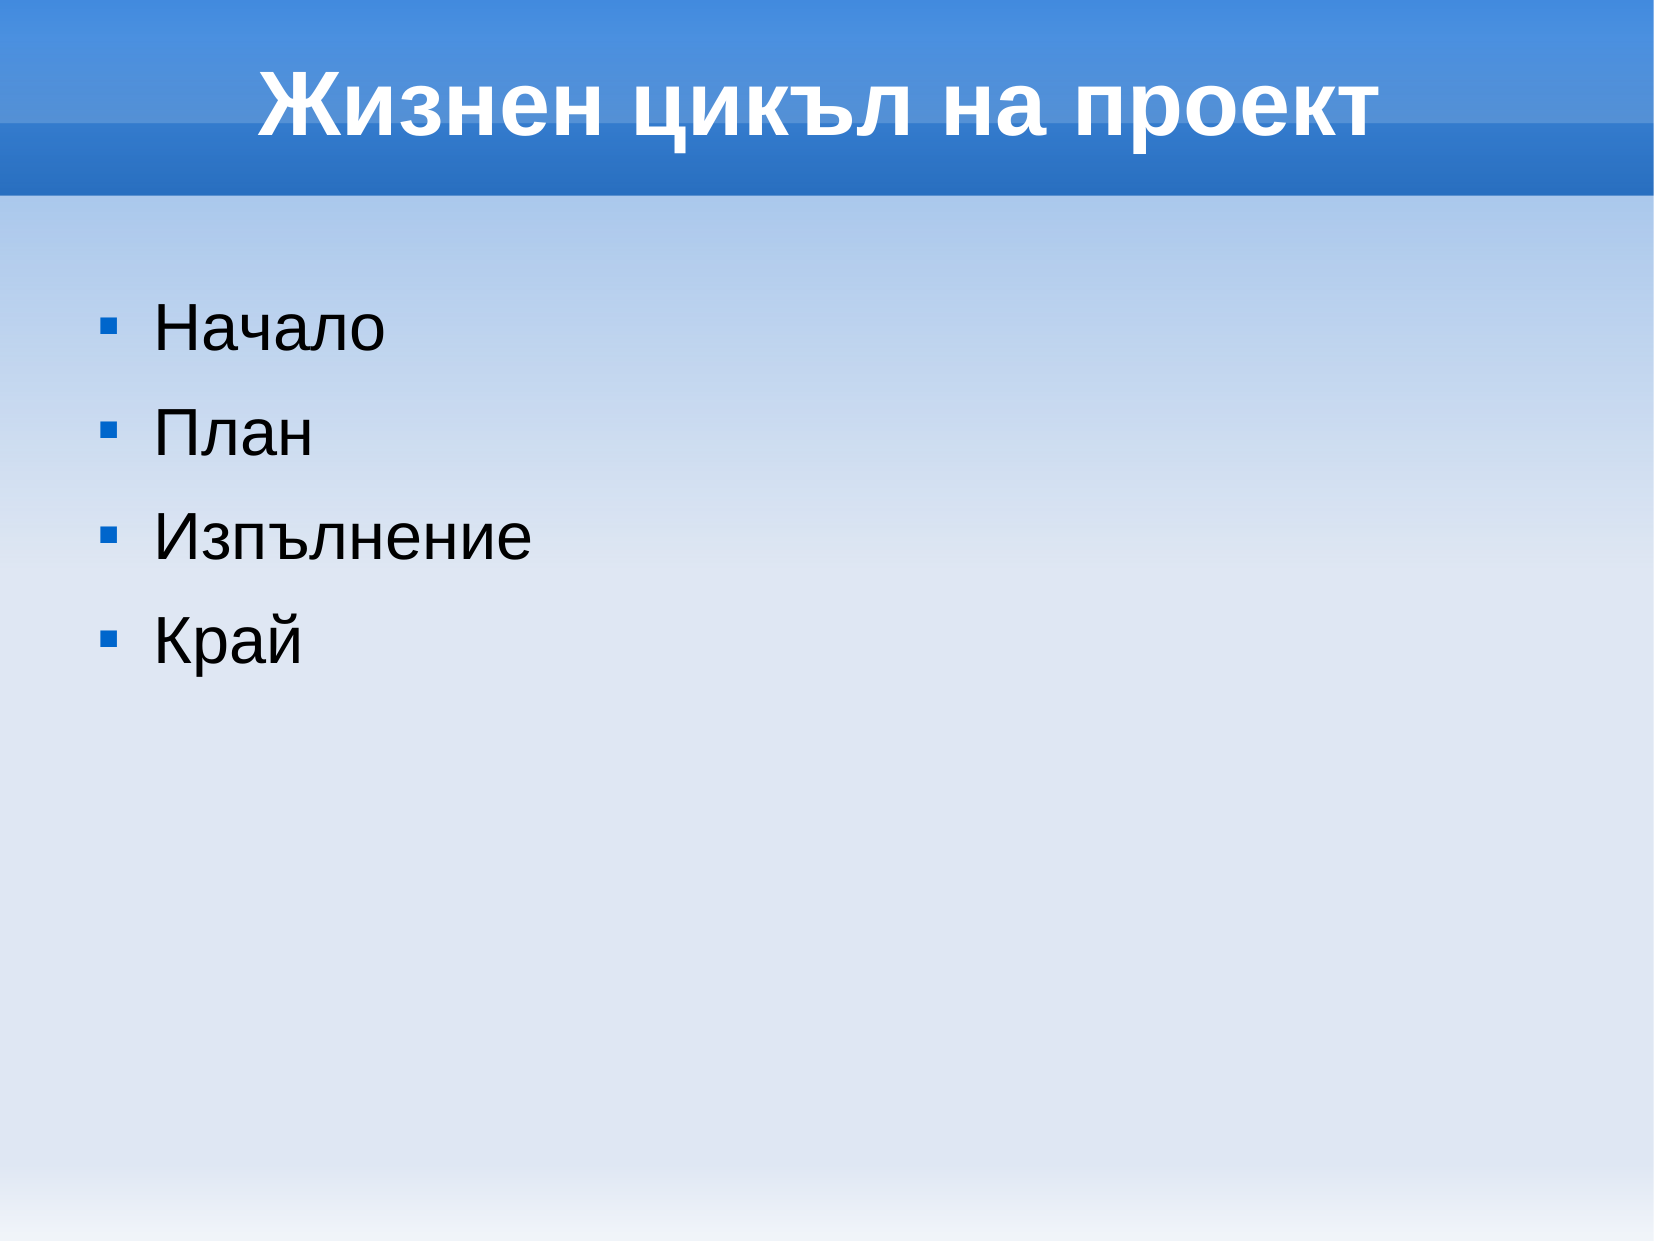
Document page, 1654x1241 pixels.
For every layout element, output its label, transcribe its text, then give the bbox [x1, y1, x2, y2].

list Начало План Изпълнение Край [82, 290, 1571, 1094]
picture [0, 0, 1654, 1241]
title Жизнен цикъл на проект [76, 7, 1565, 200]
